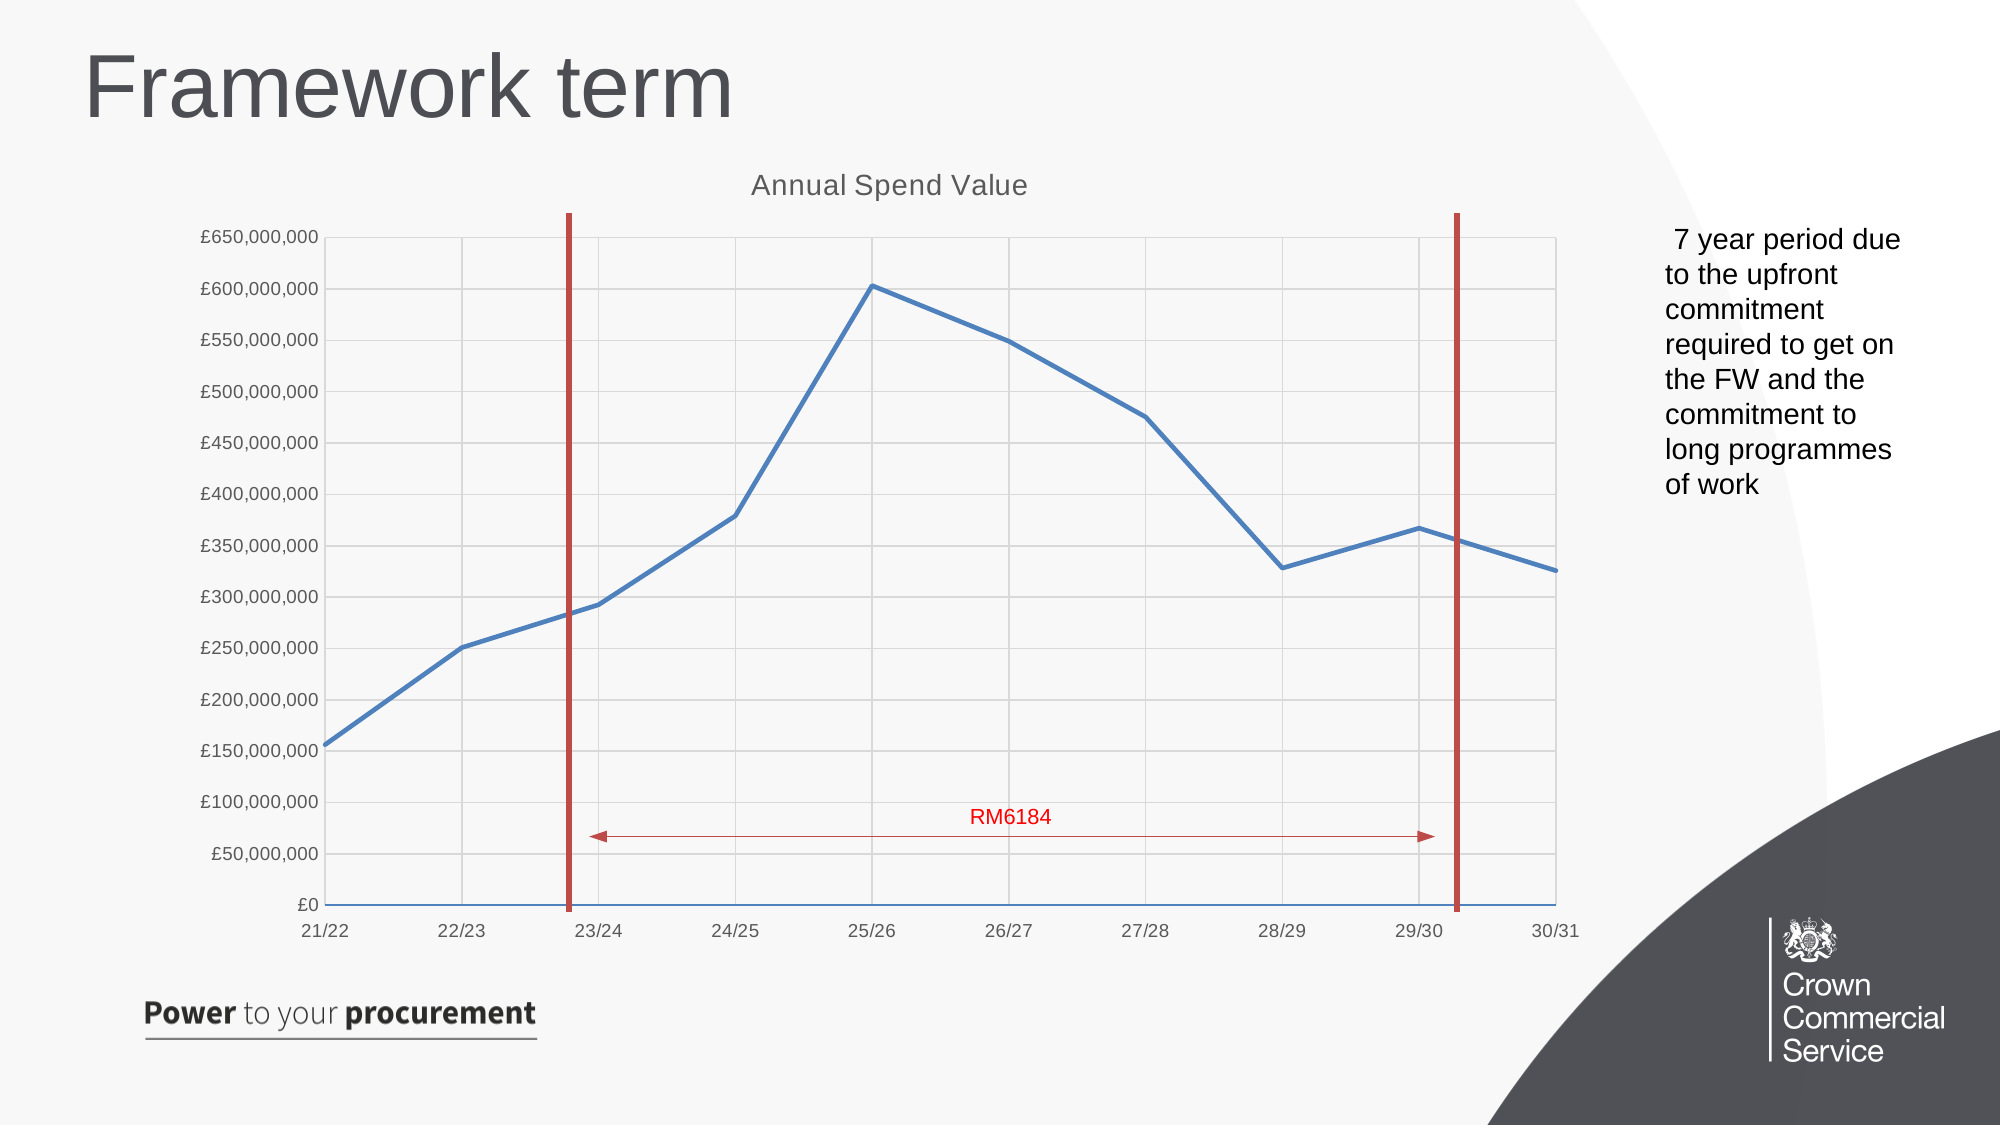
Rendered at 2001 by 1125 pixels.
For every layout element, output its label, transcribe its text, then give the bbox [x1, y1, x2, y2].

chart [171, 167, 1609, 959]
text_box RM6184 [878, 794, 1143, 837]
title Framework term [83, 28, 1877, 167]
text_box 7 year period due to the upfront commitment required to get on the FW and the commitment to long programmes of work [1650, 212, 1924, 511]
